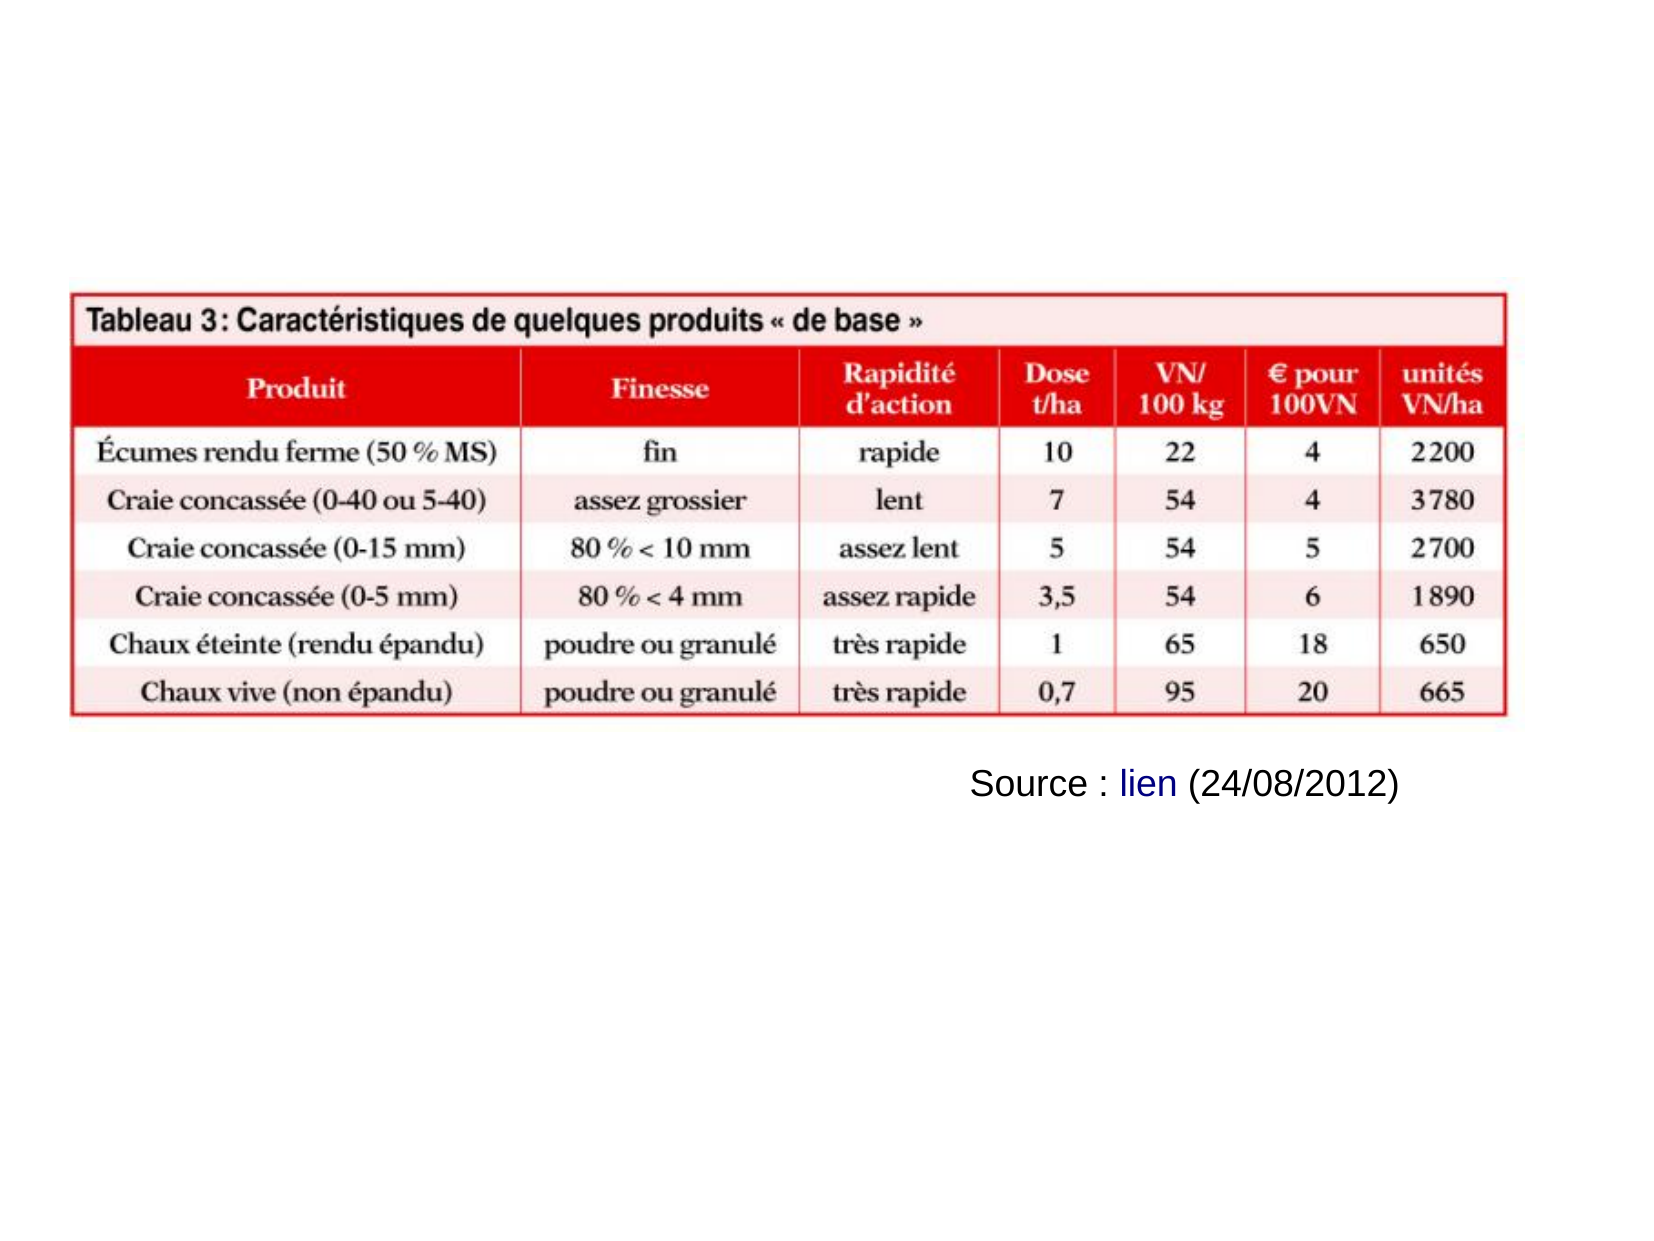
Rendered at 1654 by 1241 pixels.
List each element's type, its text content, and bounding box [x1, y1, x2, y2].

text_box Source : lien (24/08/2012) [954, 755, 1506, 813]
picture [69, 277, 1525, 733]
